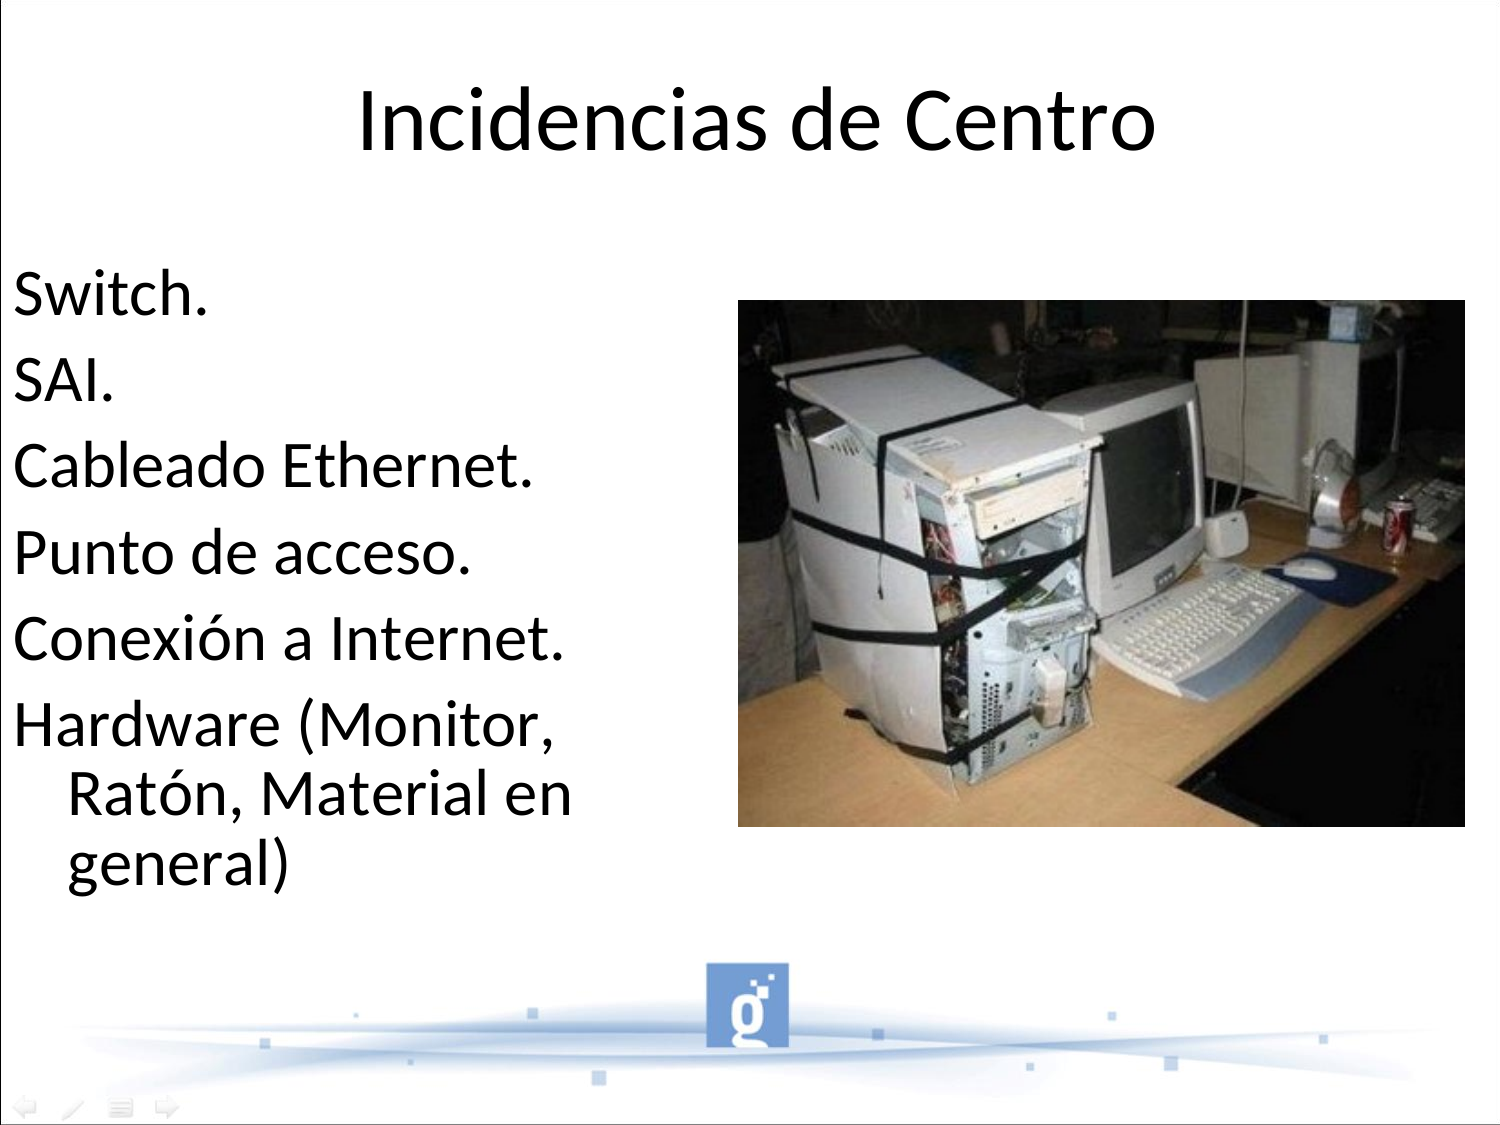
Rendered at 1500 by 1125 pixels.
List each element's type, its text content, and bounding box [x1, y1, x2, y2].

title Incidencias de Centro [13, 29, 1500, 222]
picture [0, 0, 1500, 1125]
list Switch. SAI. Cableado Ethernet. Punto de acceso. Conexión a Internet. Hardware (Monitor, Ratón, Material en general) [13, 263, 741, 1082]
